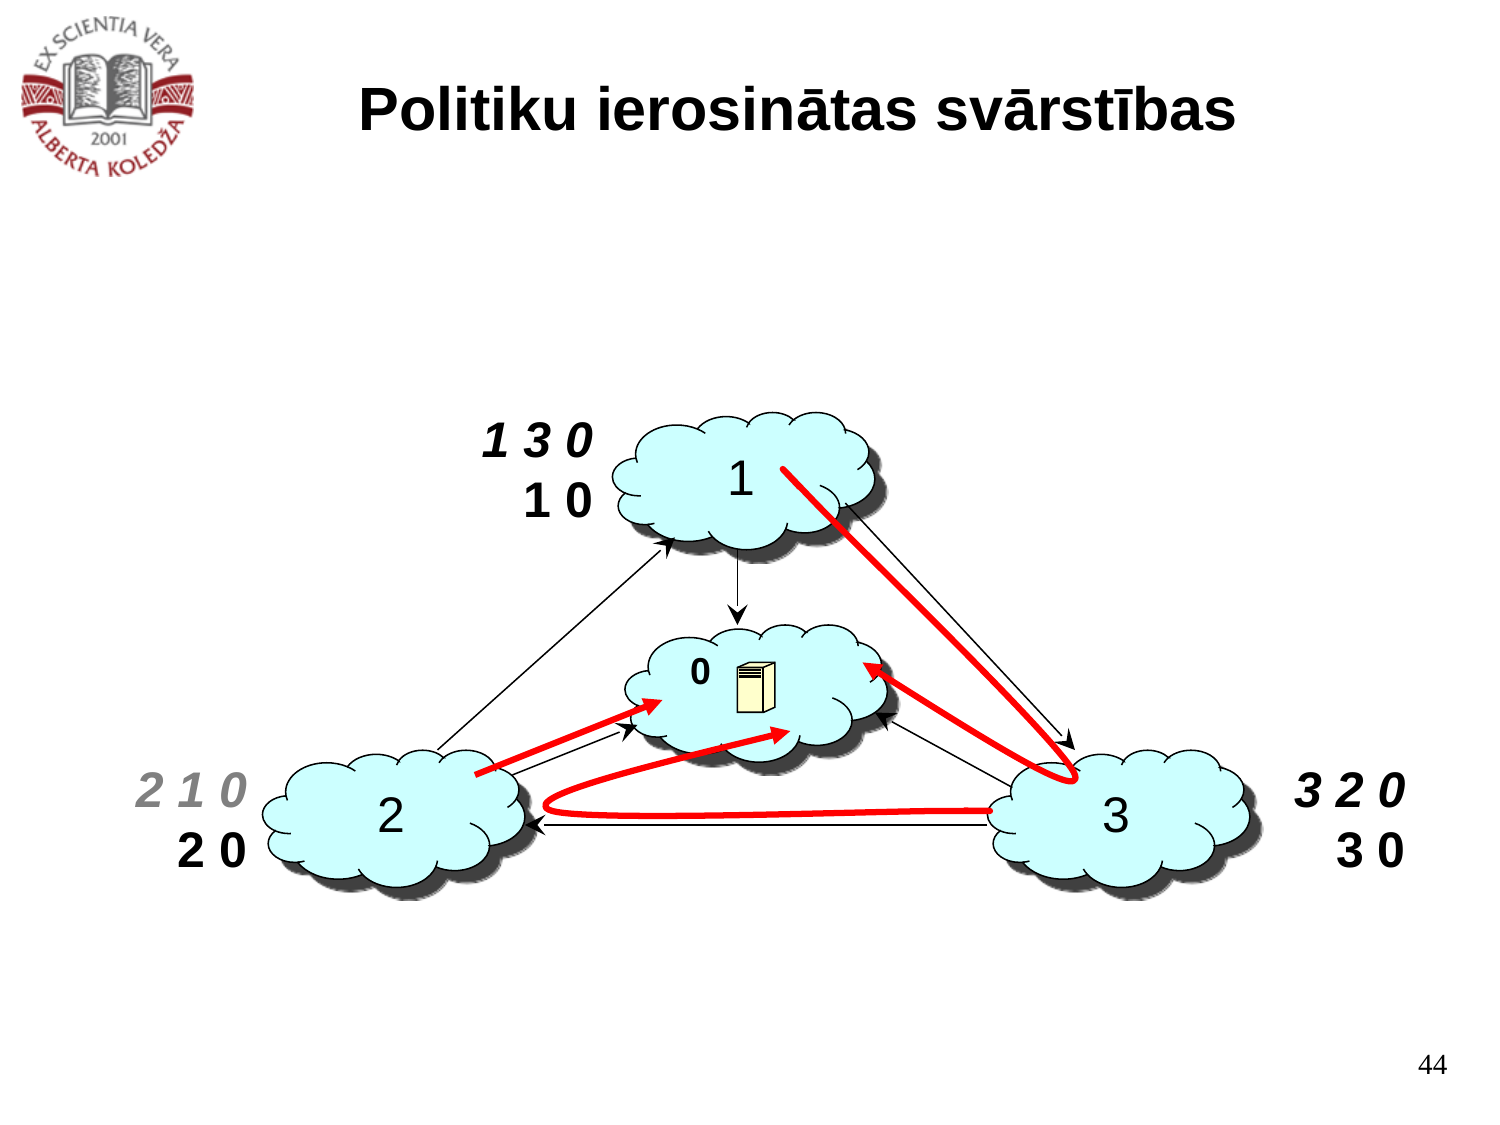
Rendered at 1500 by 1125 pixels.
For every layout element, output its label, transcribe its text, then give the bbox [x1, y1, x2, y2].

picture [21, 16, 194, 49]
text_box 2 [362, 774, 421, 851]
text_box 1 3 0 1 0 [466, 399, 608, 536]
text_box [262, 750, 525, 888]
text_box 3 2 0 3 0 [1279, 749, 1421, 886]
text_box [612, 412, 875, 550]
text_box <skaitlis> [1312, 1037, 1463, 1101]
picture [21, 163, 194, 177]
text_box 3 [1087, 774, 1146, 851]
text_box [987, 750, 1250, 888]
text_box 1 [712, 437, 771, 513]
text_box 0 [675, 639, 726, 701]
text_box [1038, 762, 1071, 778]
text_box [624, 624, 888, 763]
text_box 2 1 0 2 0 [120, 749, 262, 886]
title Politiku ierosinātas svārstības [0, 49, 1500, 163]
